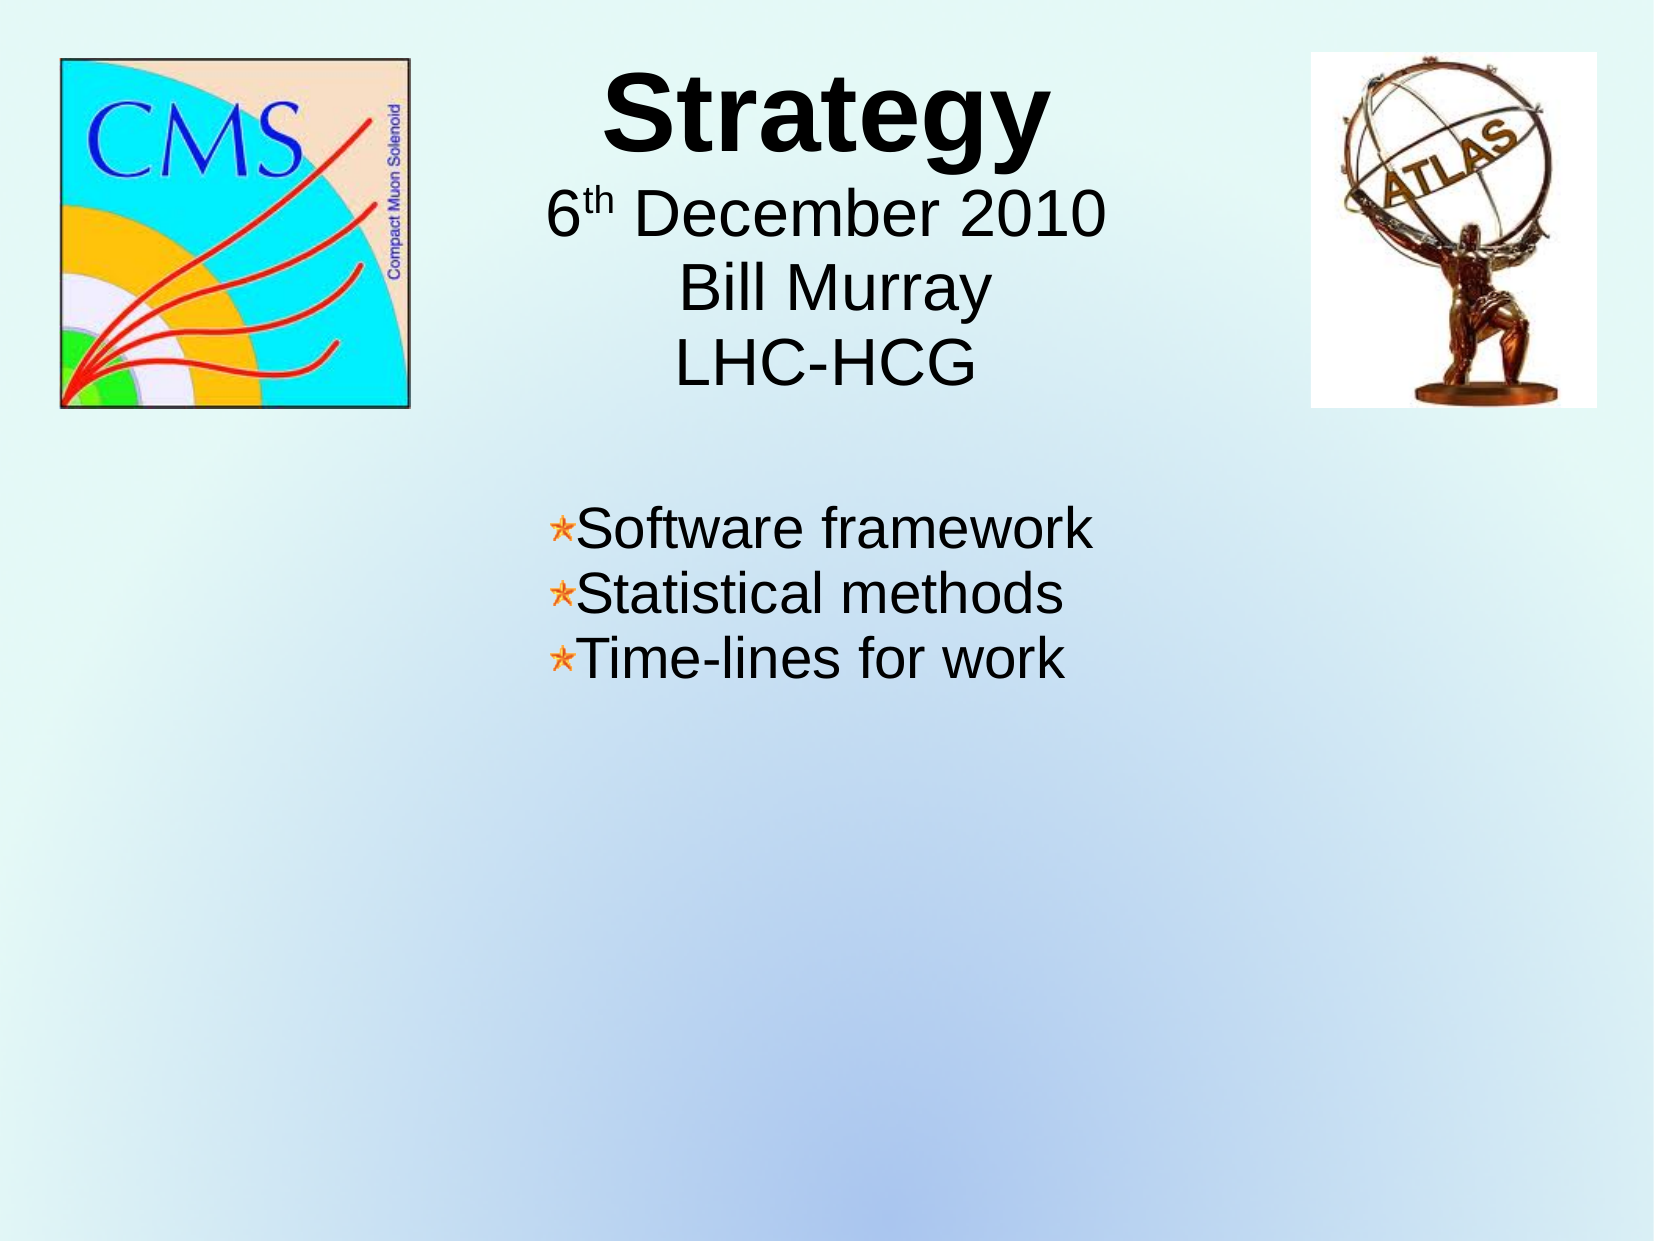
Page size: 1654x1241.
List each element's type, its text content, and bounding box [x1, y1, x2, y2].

text_box Software framework Statistical methods Time-lines for work [535, 488, 1155, 699]
subtitle Strategy 6th December 2010 Bill Murray LHC-HCG [82, 48, 1571, 402]
picture [0, 0, 1654, 1241]
